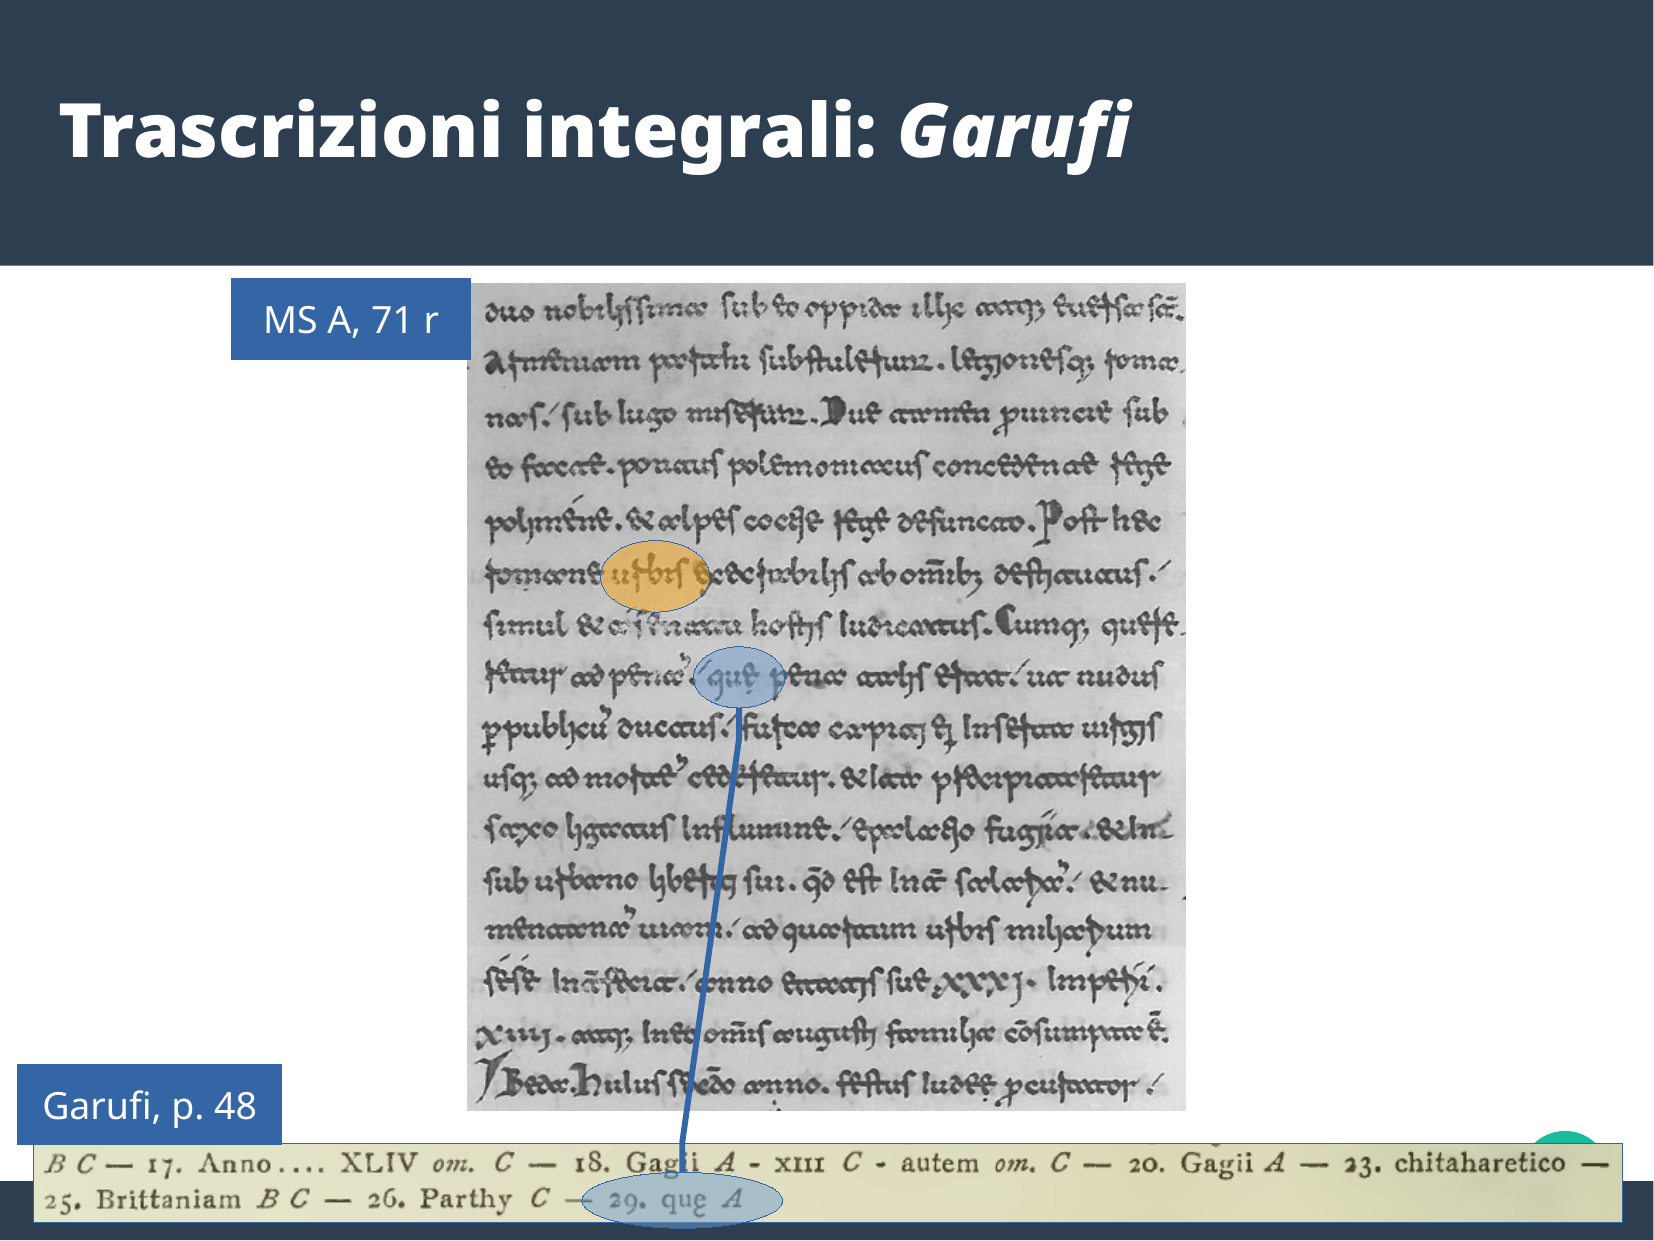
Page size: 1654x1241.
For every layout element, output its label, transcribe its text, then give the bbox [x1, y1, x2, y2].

picture [467, 283, 1186, 1112]
text_box [693, 646, 785, 708]
text_box MS A, 71 r [231, 278, 471, 360]
picture [33, 1143, 679, 1223]
text_box [600, 540, 710, 613]
text_box Garufi, p. 48 [17, 1064, 282, 1145]
picture [686, 1143, 1623, 1223]
title Trascrizioni integrali: Garufi [59, 49, 1595, 207]
text_box [581, 1172, 783, 1229]
